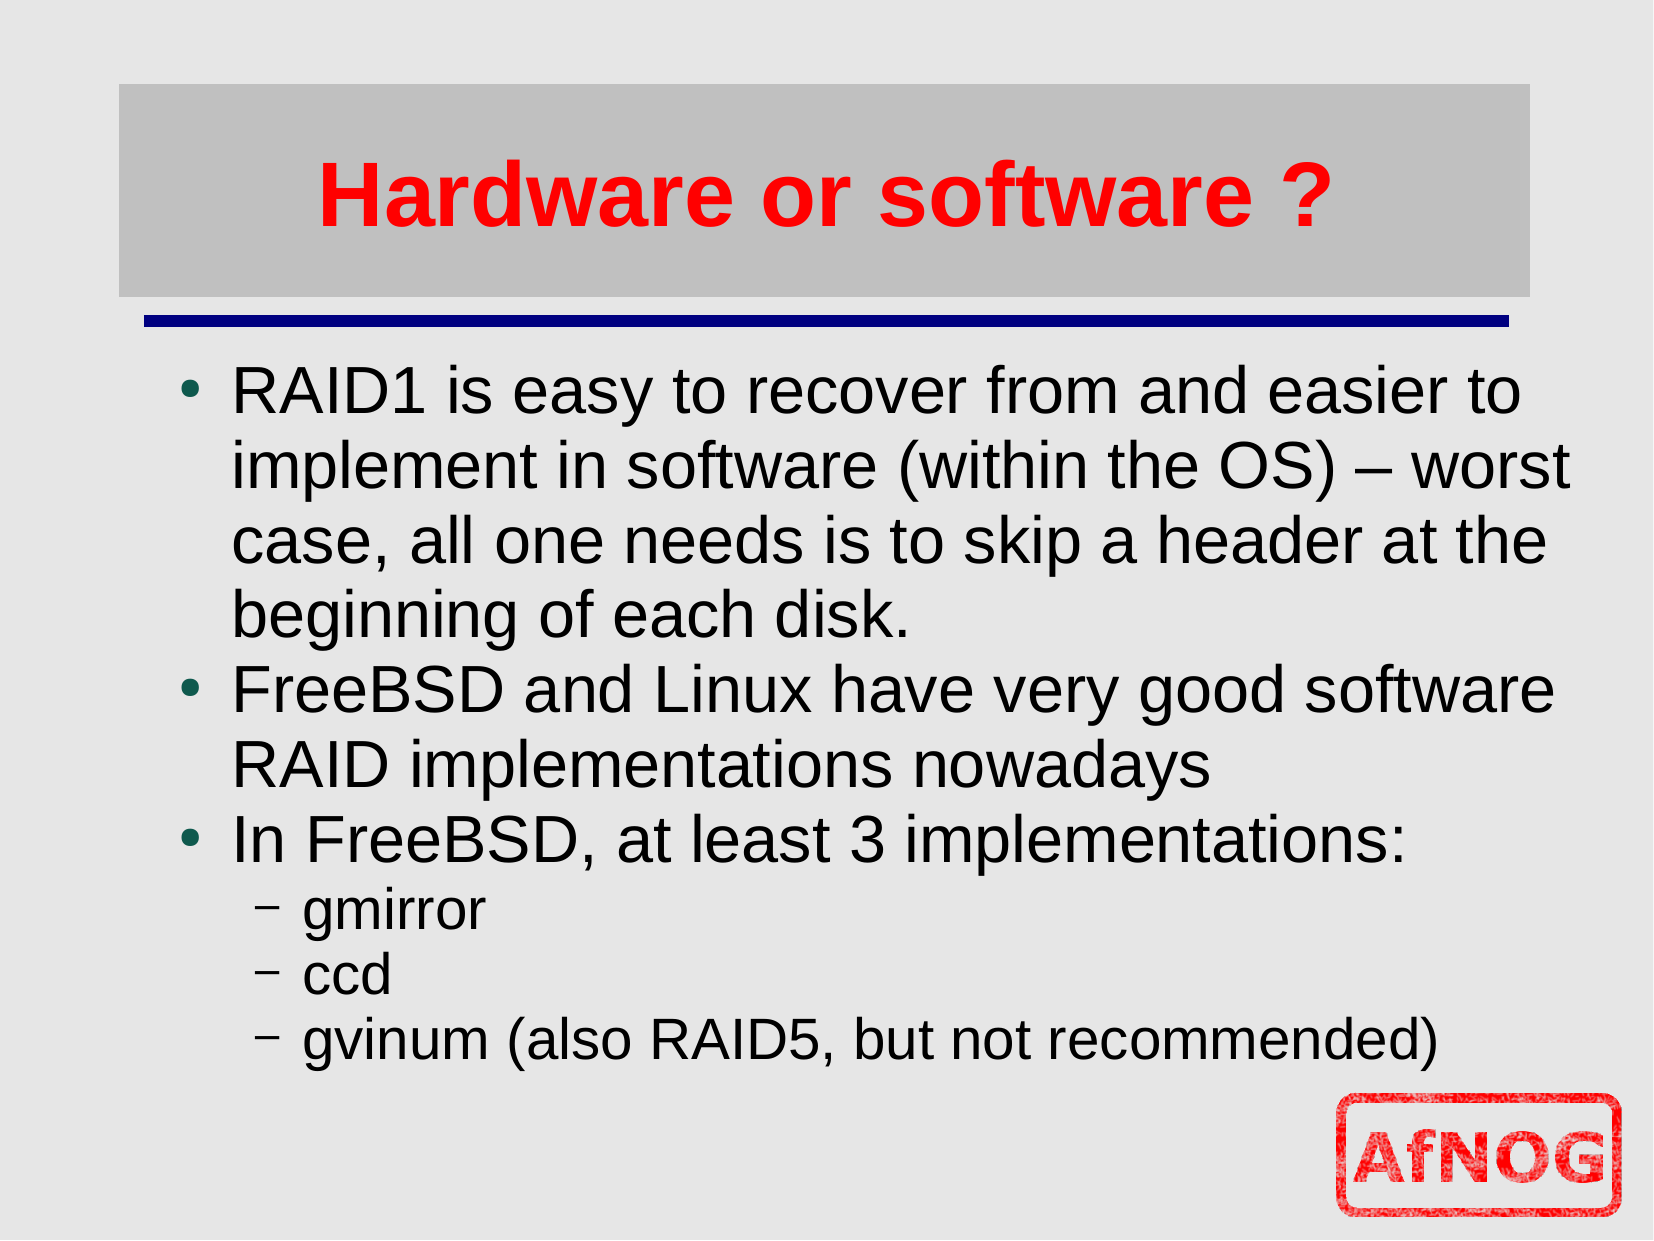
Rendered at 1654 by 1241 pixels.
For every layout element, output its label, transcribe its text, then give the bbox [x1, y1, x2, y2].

picture [1336, 1092, 1622, 1217]
title Hardware or software ? [121, 91, 1534, 299]
list RAID1 is easy to recover from and easier to implement in software (within the OS) – worst case, all one needs is to skip a header at the beginning of each disk. FreeBSD and Linux have very good software RAID implementations nowadays In FreeBSD, at least 3 implementations: gmirror ccd gvinum (also RAID5, but not recommended) [160, 353, 1573, 1135]
